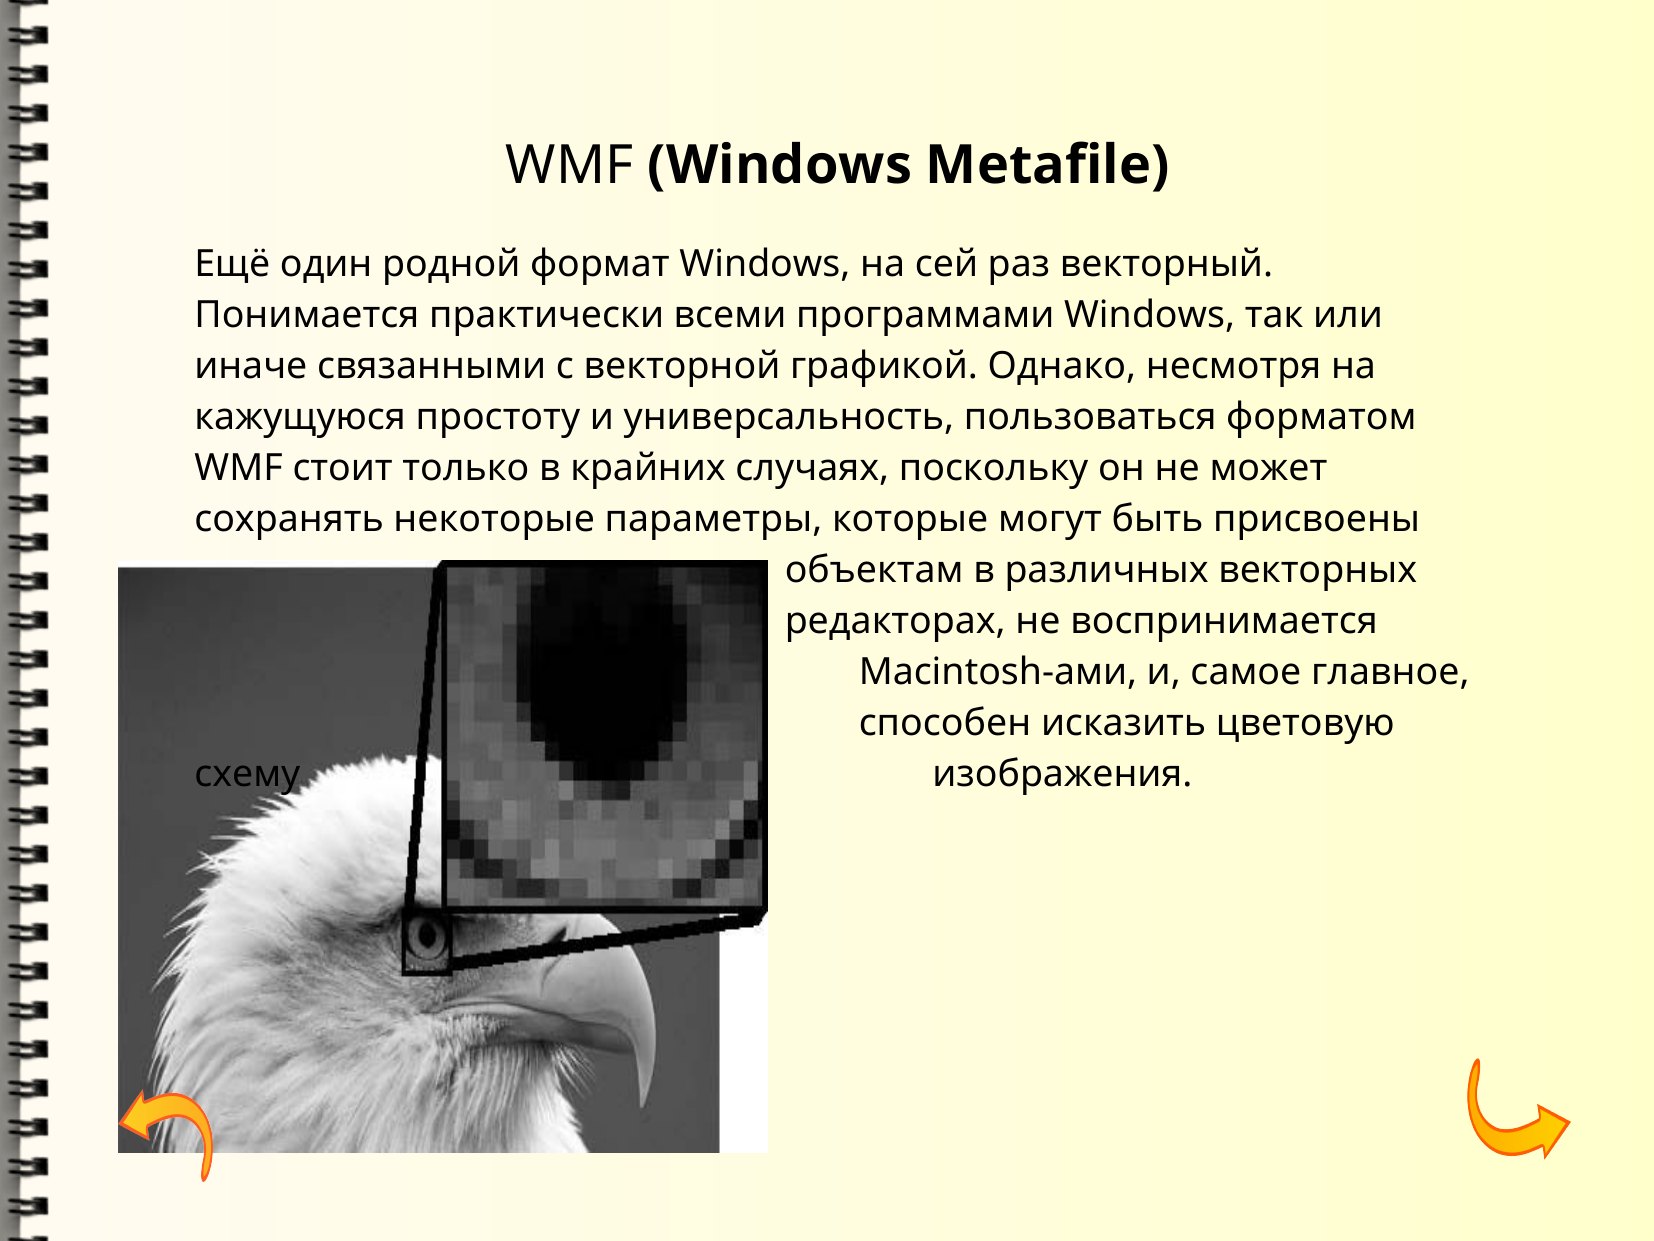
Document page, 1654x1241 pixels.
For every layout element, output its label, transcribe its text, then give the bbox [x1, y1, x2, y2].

list Ещё один родной формат Windows, на сей раз векторный. Понимается практически всеми программами Windows, так или иначе связанными с векторной графикой. Однако, несмотря на кажущуюся простоту и универсальность, пользоваться форматом WMF стоит только в крайних случаях, поскольку он не может сохранять некоторые параметры, которые могут быть присвоены объектам в различных векторных редакторах, не воспринимается Macintosh-ами, и, самое главное, способен исказить цветовую схему изображения. [123, 236, 1477, 1166]
picture [118, 560, 213, 1182]
title WMF (Windows Metafile) [118, 59, 1531, 267]
picture [1467, 1058, 1571, 1160]
picture [0, 0, 1654, 1241]
